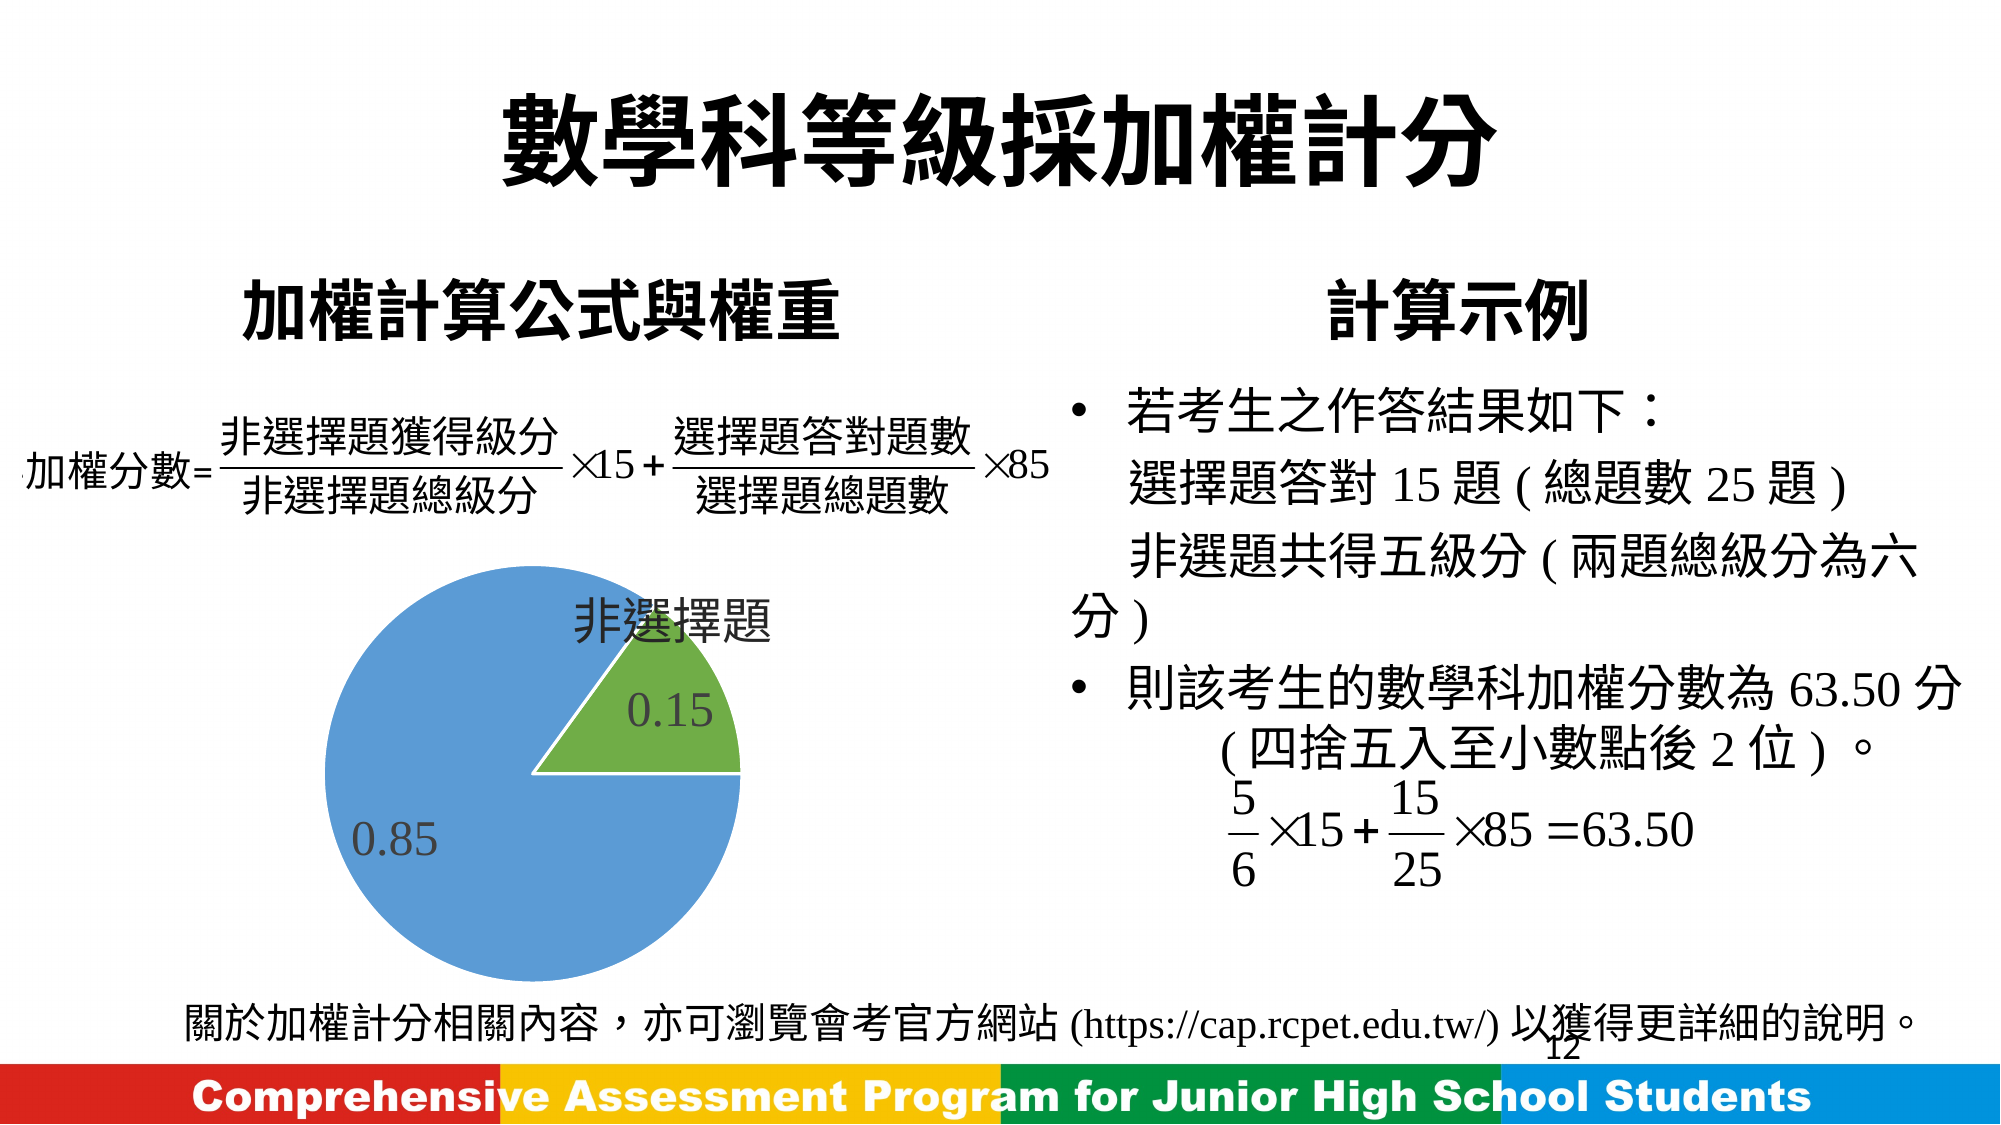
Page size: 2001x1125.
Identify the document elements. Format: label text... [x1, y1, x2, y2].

chart [1220, 765, 1703, 898]
text_box 關於加權計分相關內容，亦可瀏覽會考官方網站(https://cap.rcpet.edu.tw/)以獲得更詳細的說明。 [168, 989, 1528, 1054]
chart [157, 549, 908, 999]
list 計算示例 [1015, 251, 1901, 357]
list 加權計算公式與權重 [99, 251, 984, 357]
picture [22, 389, 1055, 549]
list 若考生之作答結果如下： 選擇題答對15題(總題數25題) 非選題共得五級分(兩題總級分為六分) 則該考生的數學科加權分數為63.50分 (四捨五入至小數點後2位)。 [1055, 371, 1987, 1020]
title 數學科等級採加權計分 [99, 45, 1900, 233]
text_box 12 [1528, 1014, 1995, 1075]
